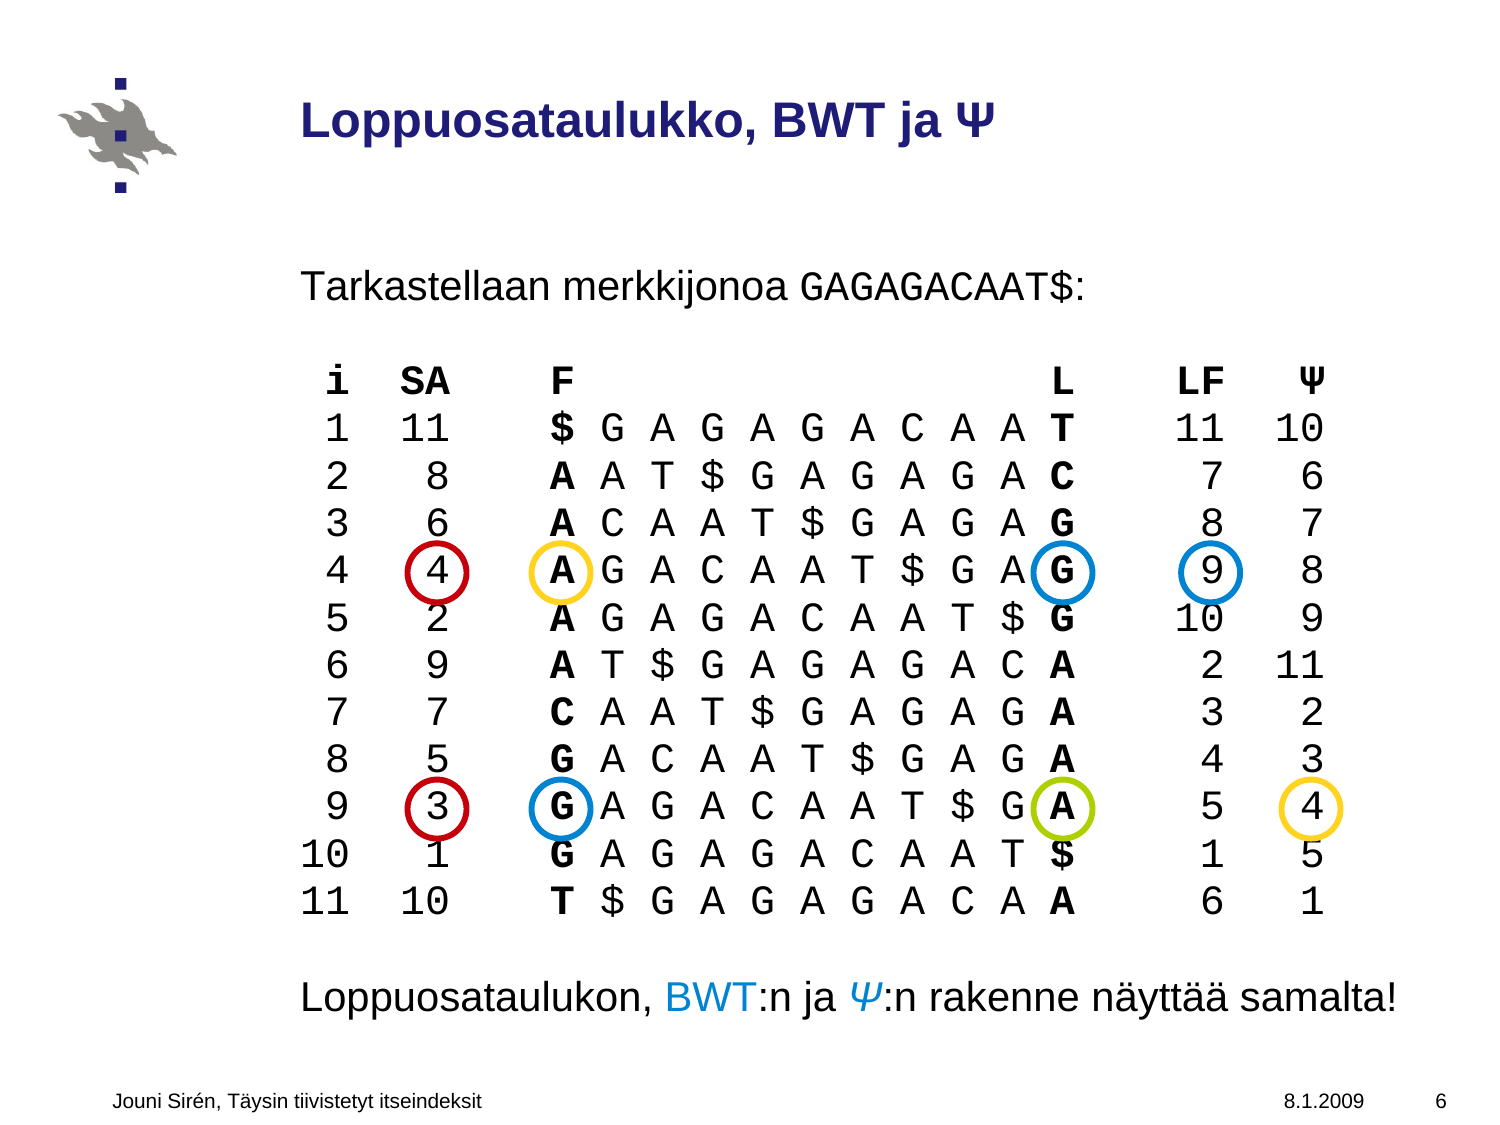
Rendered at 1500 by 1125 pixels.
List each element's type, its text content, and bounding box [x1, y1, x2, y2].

title Loppuosataulukko, BWT ja Ψ [299, 32, 1450, 201]
list Tarkastellaan merkkijonoa GAGAGACAAT$: i SA F L LF Ψ 1 11 $ G A G A G A C A A T 11 10 2 8 A A T $ G A G A G A C 7 6 3 6 A C A A T $ G A G A G 8 7 4 4 A G A C A A T $ G A G 9 8 5 2 A G A G A C A A T $ G 10 9 6 9 A T $ G A G A G A C A 2 11 7 7 C A A T $ G A G A G A 3 2 8 5 G A C A A T $ G A G A 4 3 9 3 G A G A C A A T $ G A 5 4 10 1 G A G A G A C A A T $ 1 5 11 10 T $ G A G A G A C A A 6 1 Loppuosataulukon, BWT:n ja Ψ:n rakenne näyttää samalta! [299, 262, 1450, 1061]
picture [57, 78, 177, 193]
